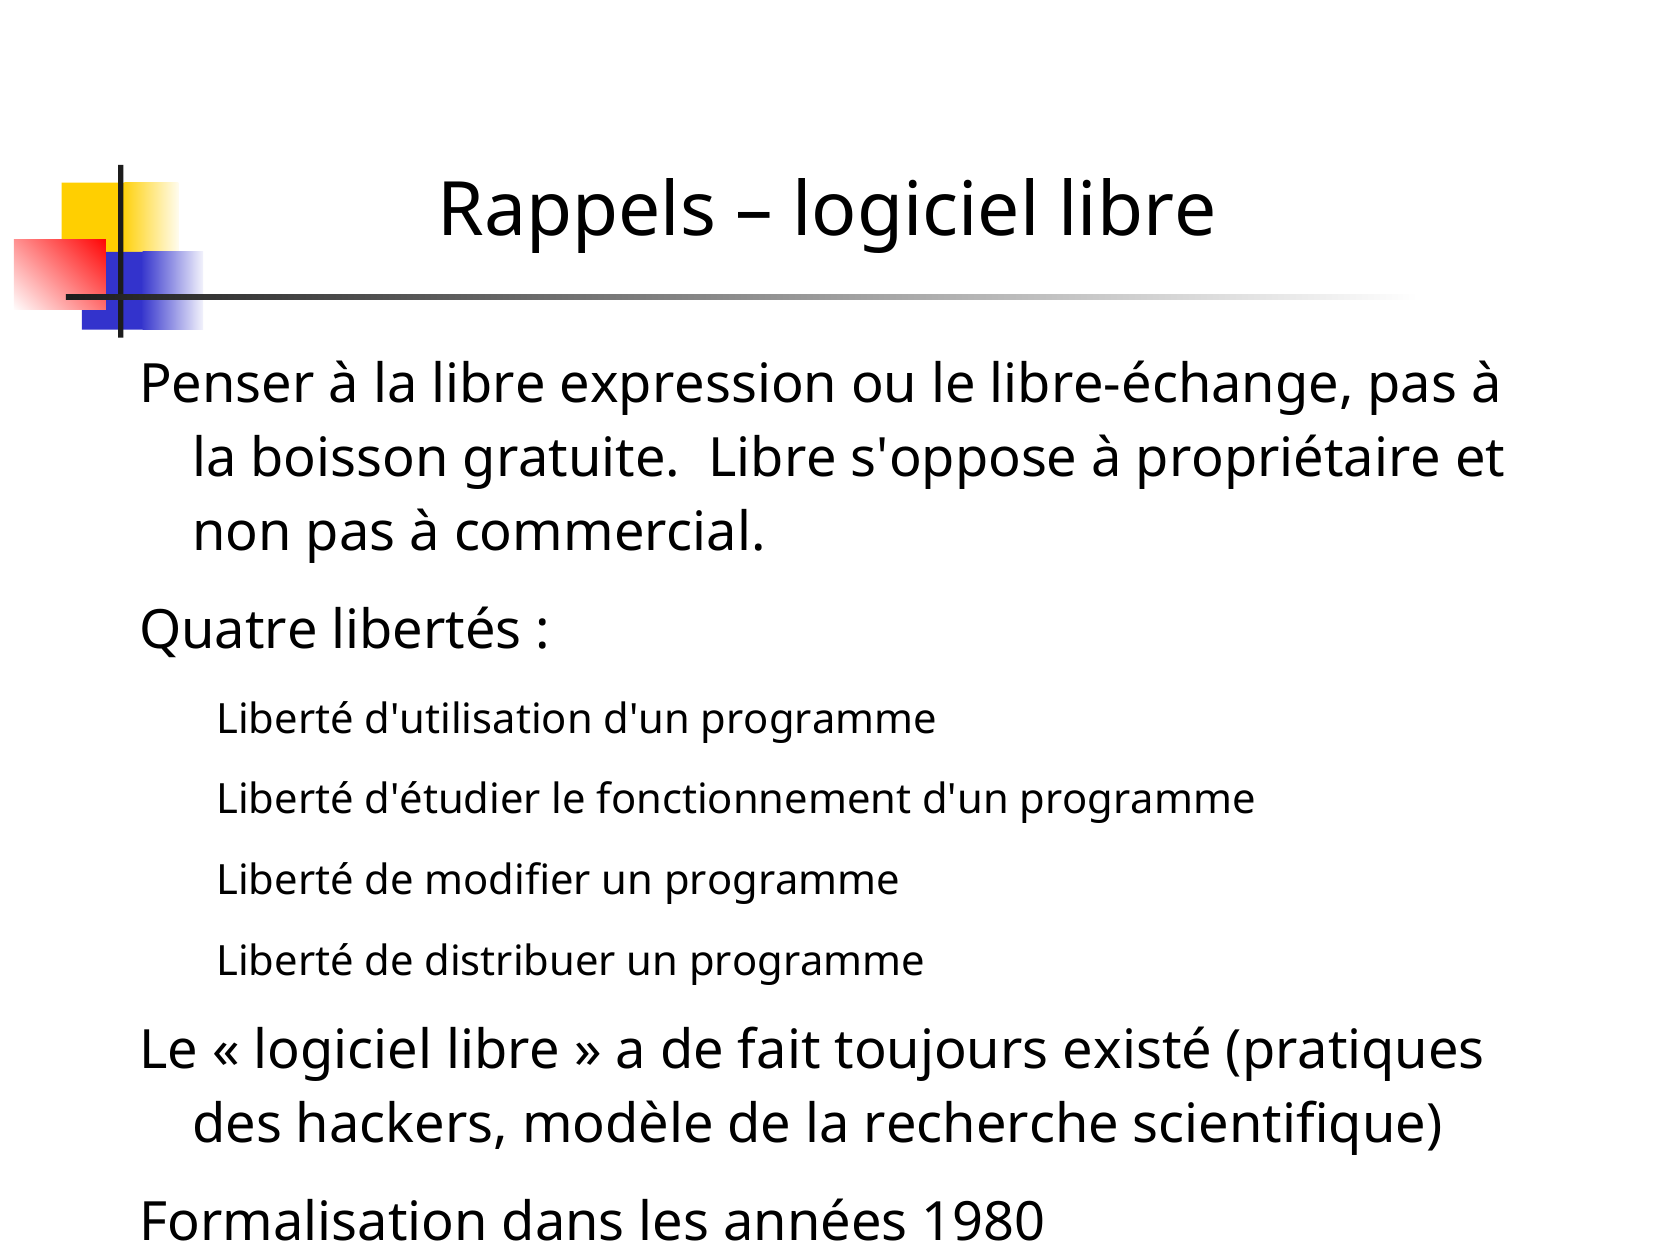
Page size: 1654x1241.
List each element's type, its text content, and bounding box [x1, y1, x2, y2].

list Penser à la libre expression ou le libre-échange, pas à la boisson gratuite. Libre s'oppose à propriétaire et non pas à commercial. Quatre libertés : Liberté d'utilisation d'un programme Liberté d'étudier le fonctionnement d'un programme Liberté de modifier un programme Liberté de distribuer un programme Le « logiciel libre » a de fait toujours existé (pratiques des hackers, modèle de la recherche scientifique) Formalisation dans les années 1980 [121, 344, 1534, 1209]
title Rappels – logiciel libre [121, 110, 1534, 303]
